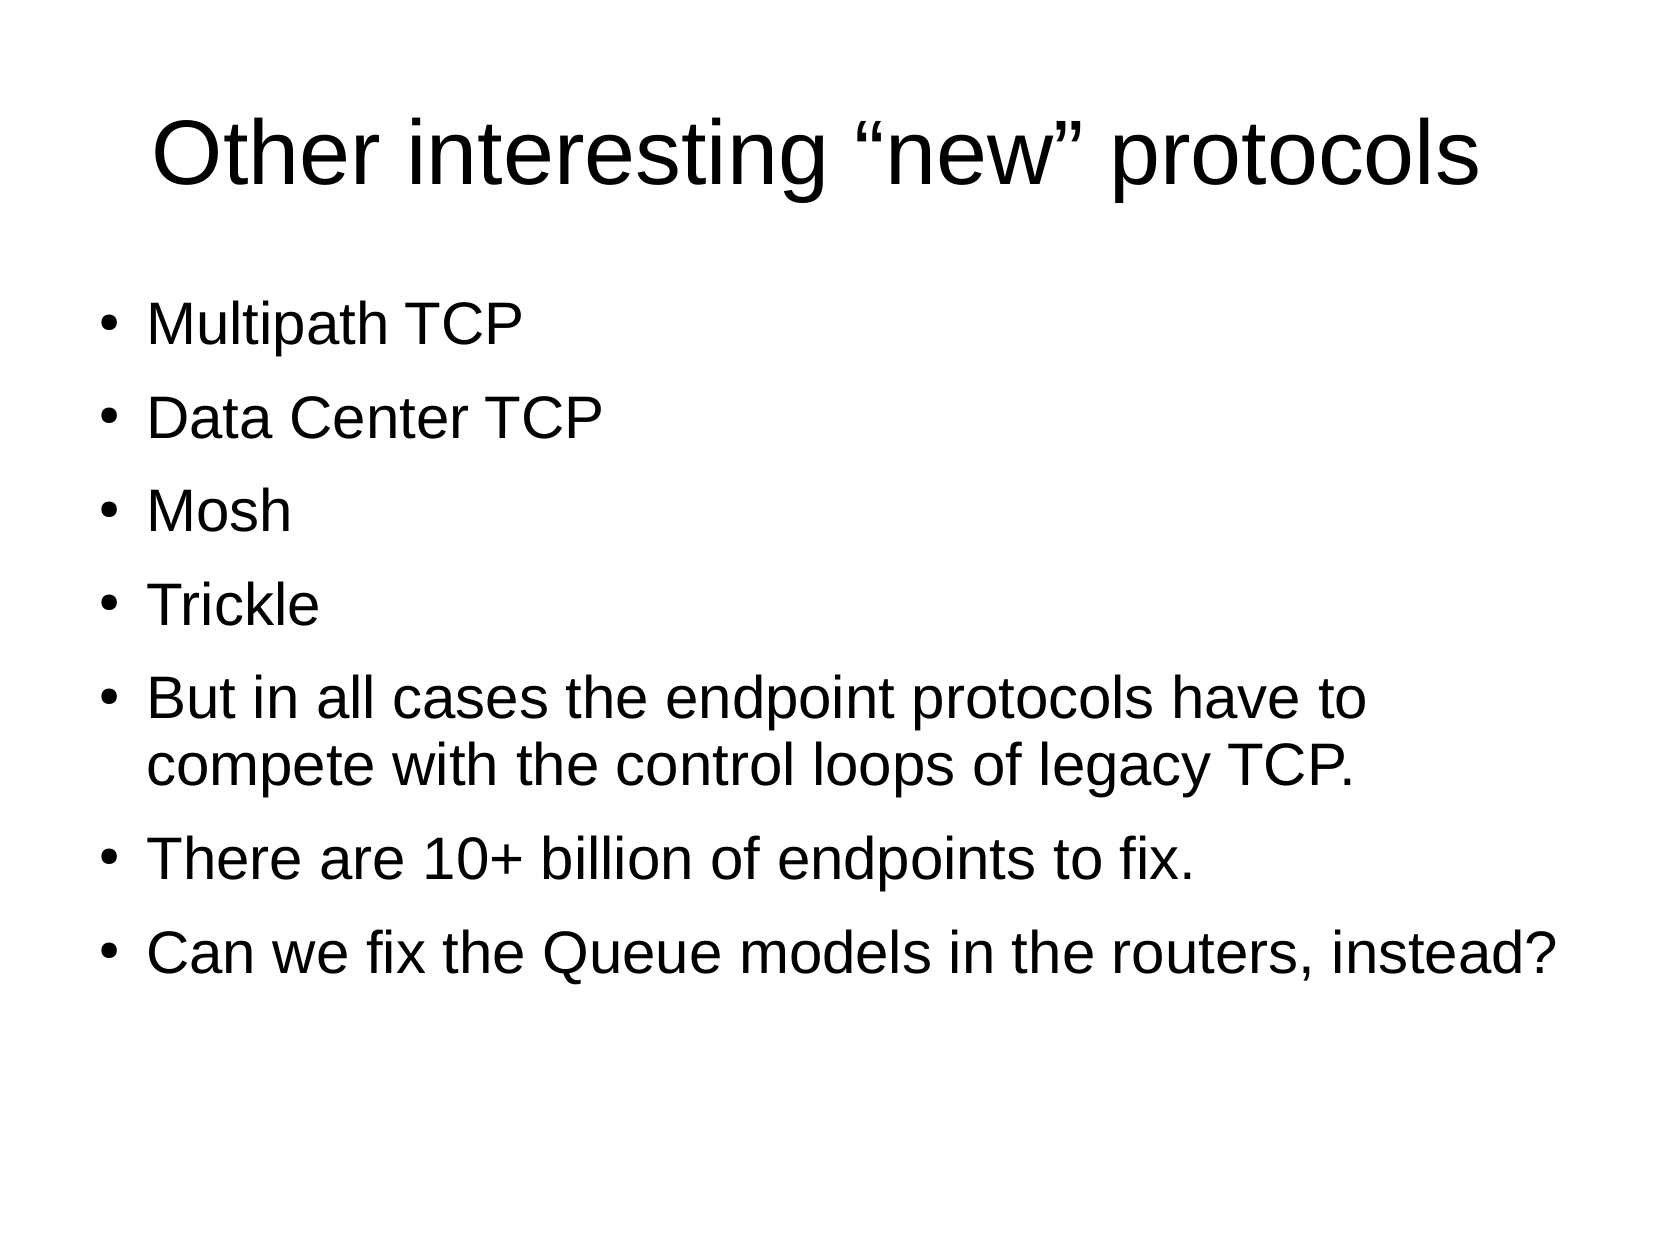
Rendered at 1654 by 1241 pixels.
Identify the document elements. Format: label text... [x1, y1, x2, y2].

list Multipath TCP Data Center TCP Mosh Trickle But in all cases the endpoint protocols have to compete with the control loops of legacy TCP. There are 10+ billion of endpoints to fix. Can we fix the Queue models in the routers, instead? [82, 290, 1571, 1010]
title Other interesting “new” protocols [82, 49, 1571, 257]
